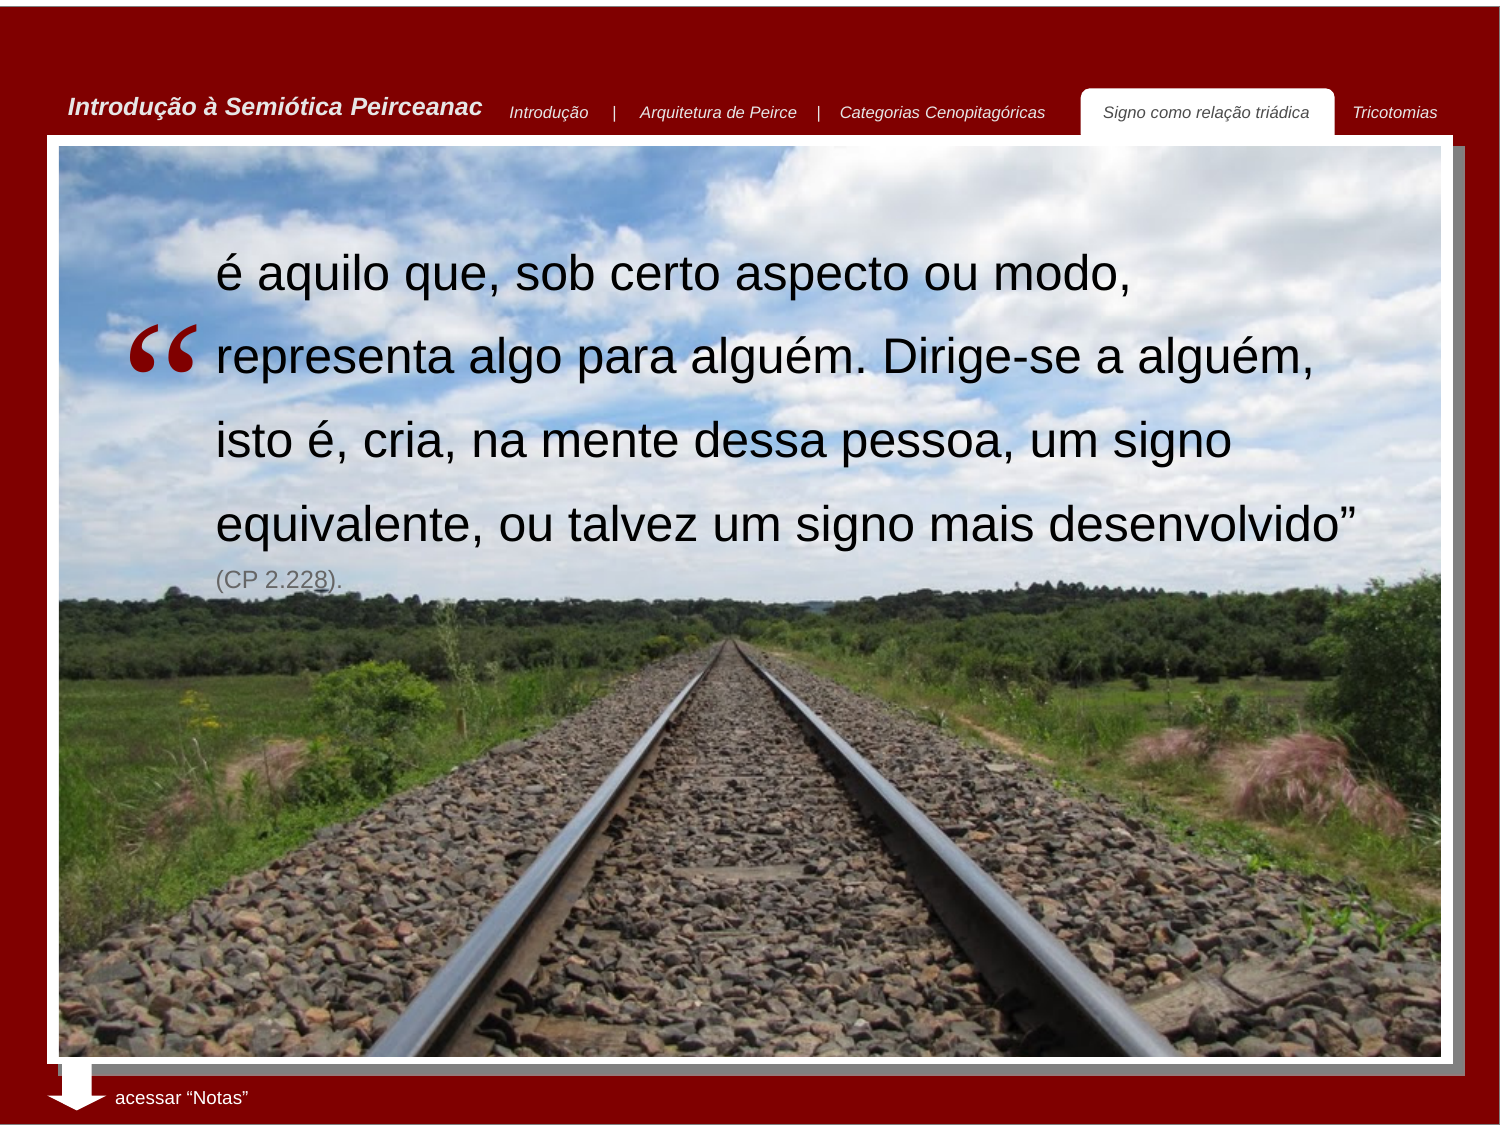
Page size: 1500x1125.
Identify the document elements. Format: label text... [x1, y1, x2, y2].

picture [58, 146, 1441, 1057]
text_box é aquilo que, sob certo aspecto ou modo, representa algo para alguém. Dirige-se a alguém, isto é, cria, na mente dessa pessoa, um signo equivalente, ou talvez um signo mais desenvolvido” (CP 2.228). [200, 209, 1388, 574]
text_box acessar “Notas” [100, 1080, 278, 1116]
text_box “ [106, 171, 237, 433]
text_box [47, 1057, 100, 1111]
